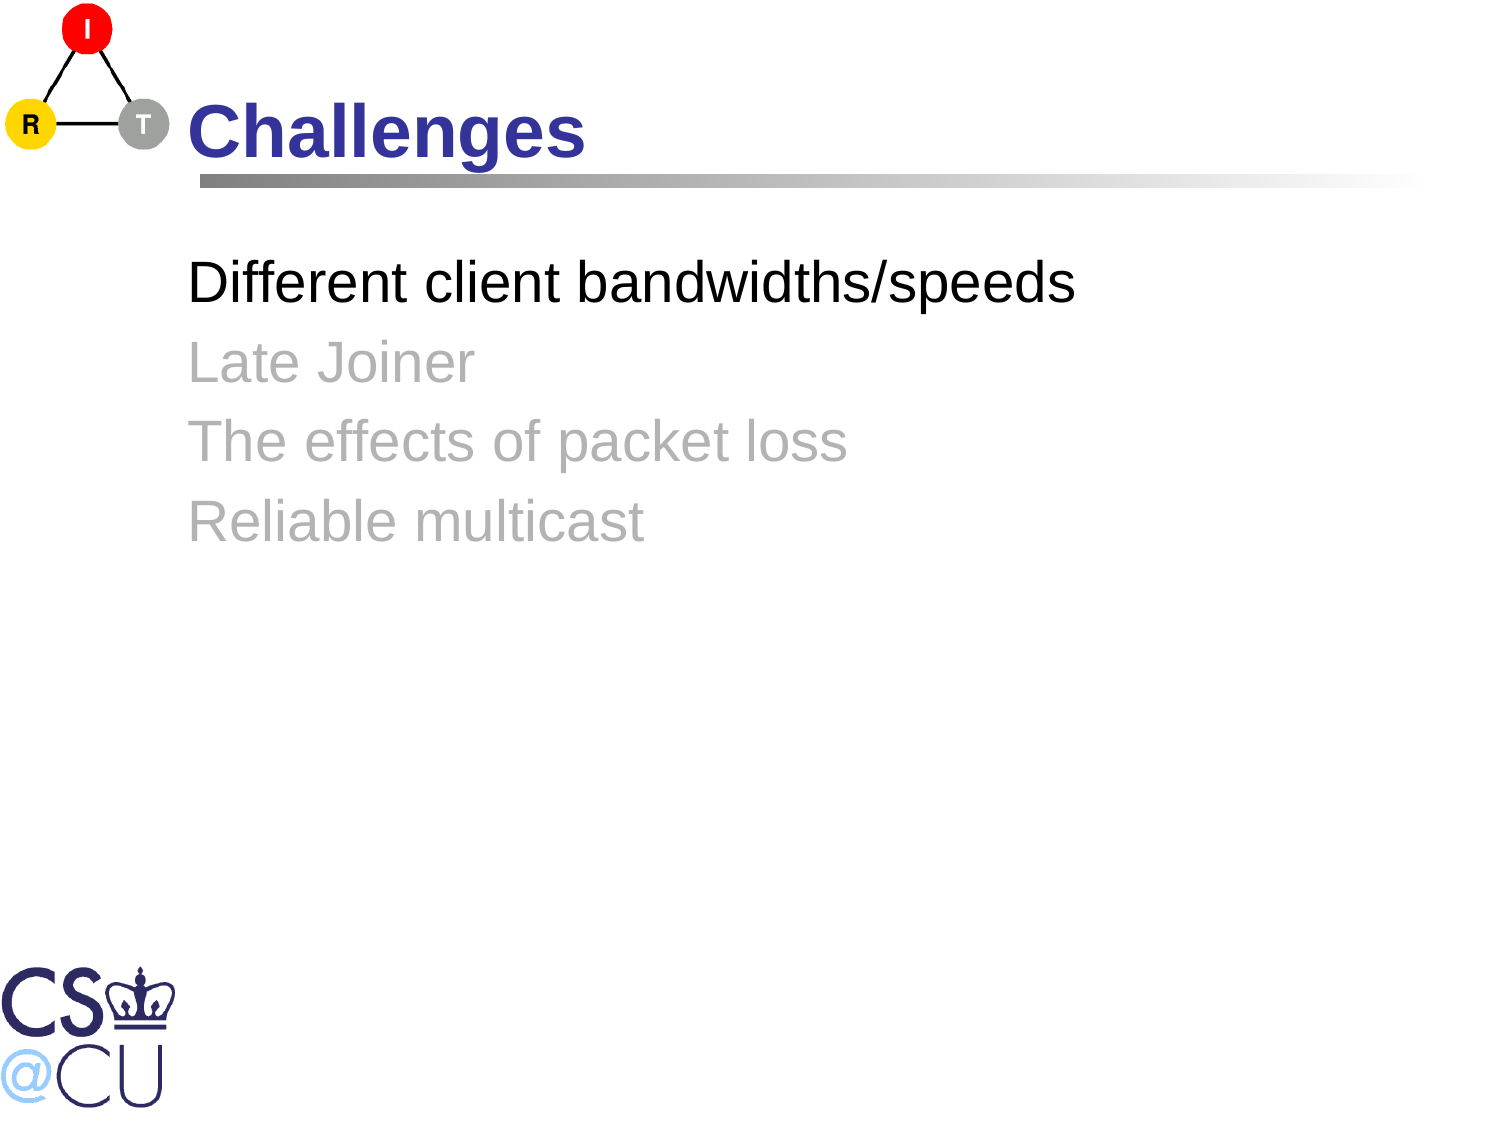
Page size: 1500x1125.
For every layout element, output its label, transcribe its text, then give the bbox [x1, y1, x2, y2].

list Different client bandwidths/speeds Late Joiner The effects of packet loss Reliable multicast [187, 249, 1463, 998]
title Challenges [187, 44, 1463, 218]
picture [0, 949, 175, 1125]
picture [0, 0, 173, 154]
